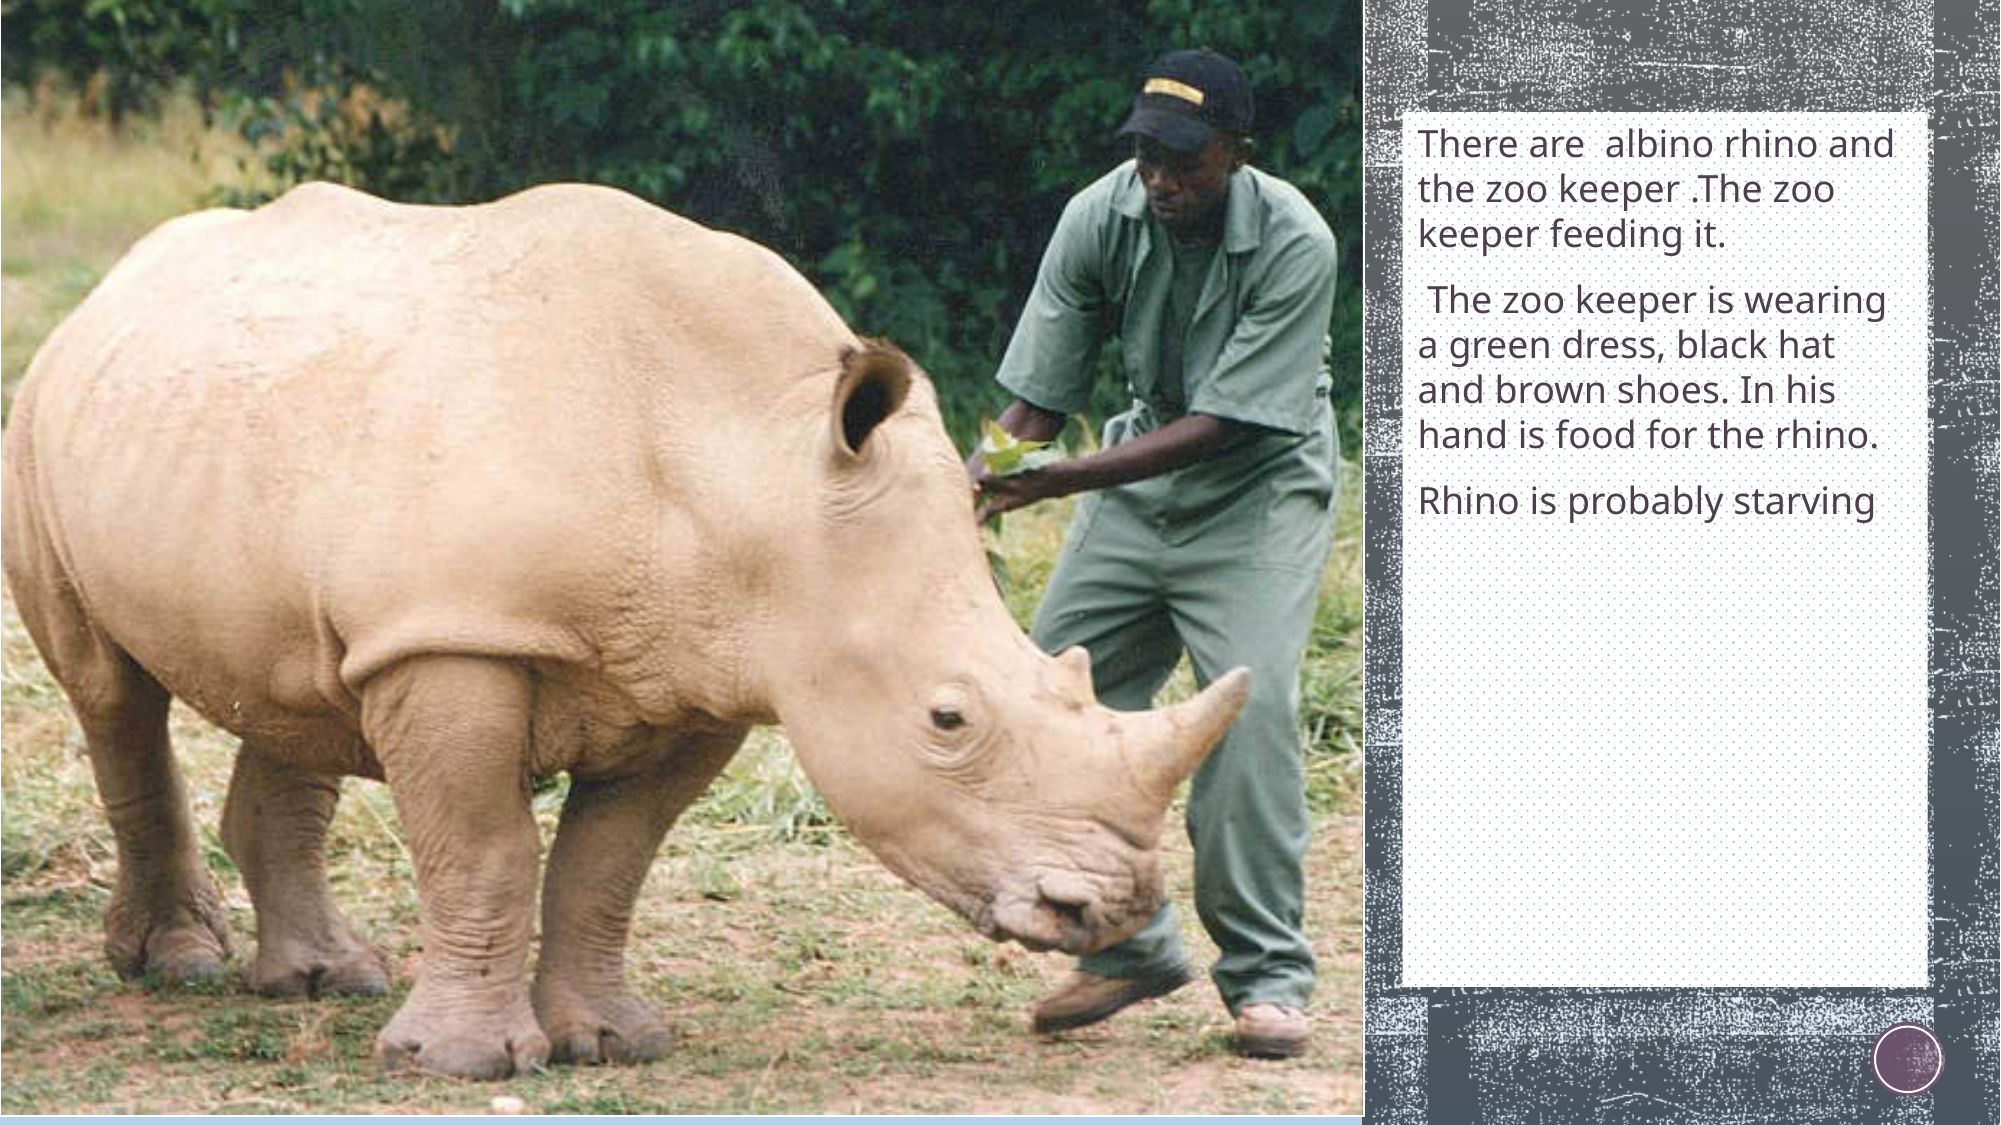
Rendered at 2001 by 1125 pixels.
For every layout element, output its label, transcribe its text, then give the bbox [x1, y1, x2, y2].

picture [1870, 1021, 1946, 1097]
picture [0, 0, 1363, 1116]
list There are albino rhino and the zoo keeper .The zoo keeper feeding it. The zoo keeper is wearing a green dress, black hat and brown shoes. In his hand is food for the rhino. Rhino is probably starving [1402, 112, 1928, 987]
